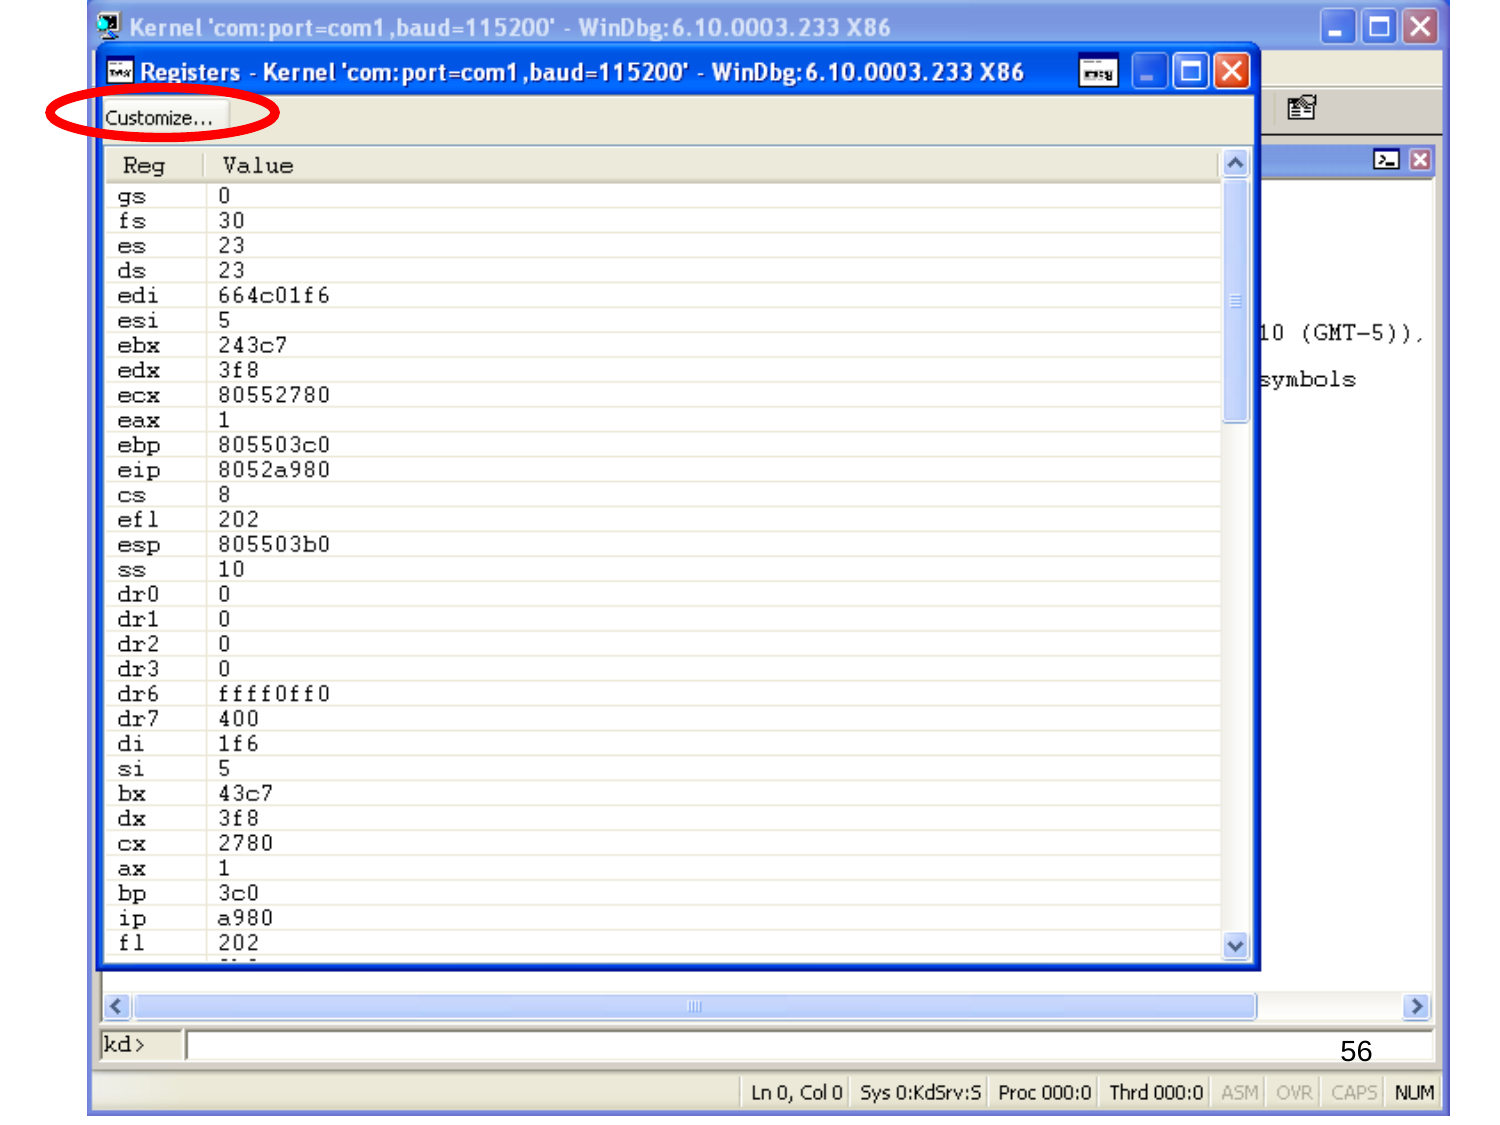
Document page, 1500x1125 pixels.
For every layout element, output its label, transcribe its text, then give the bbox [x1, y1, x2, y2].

text_box [87, 93, 270, 132]
text_box [87, 0, 1450, 1116]
text_box <number> [1074, 1025, 1388, 1101]
